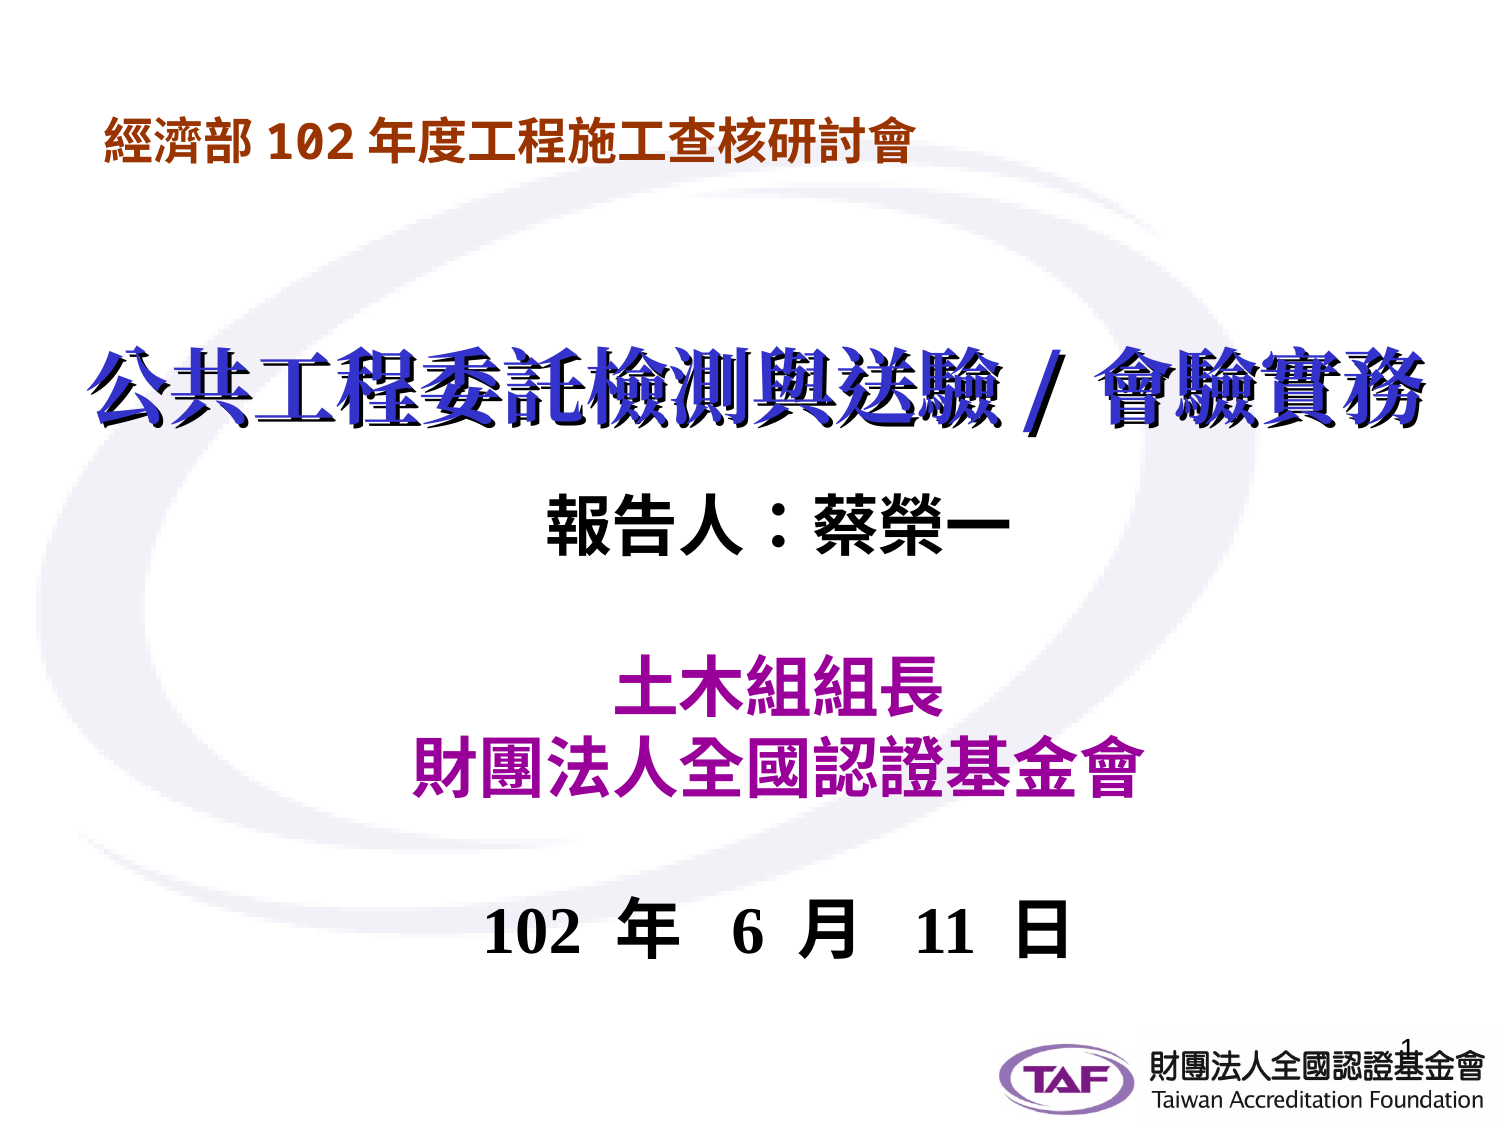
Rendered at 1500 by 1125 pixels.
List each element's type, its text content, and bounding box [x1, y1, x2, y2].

text_box <編號> [1080, 1023, 1431, 1102]
text_box 經濟部102年度工程施工查核研討會 [88, 101, 969, 178]
subtitle 報告人：蔡榮一 土木組組長 財團法人全國認證基金會 102 年 6 月 11 日 [253, 491, 1304, 1000]
text_box 公共工程委託檢測與送驗/會驗實務 [70, 326, 1447, 442]
picture [976, 1028, 1500, 1125]
